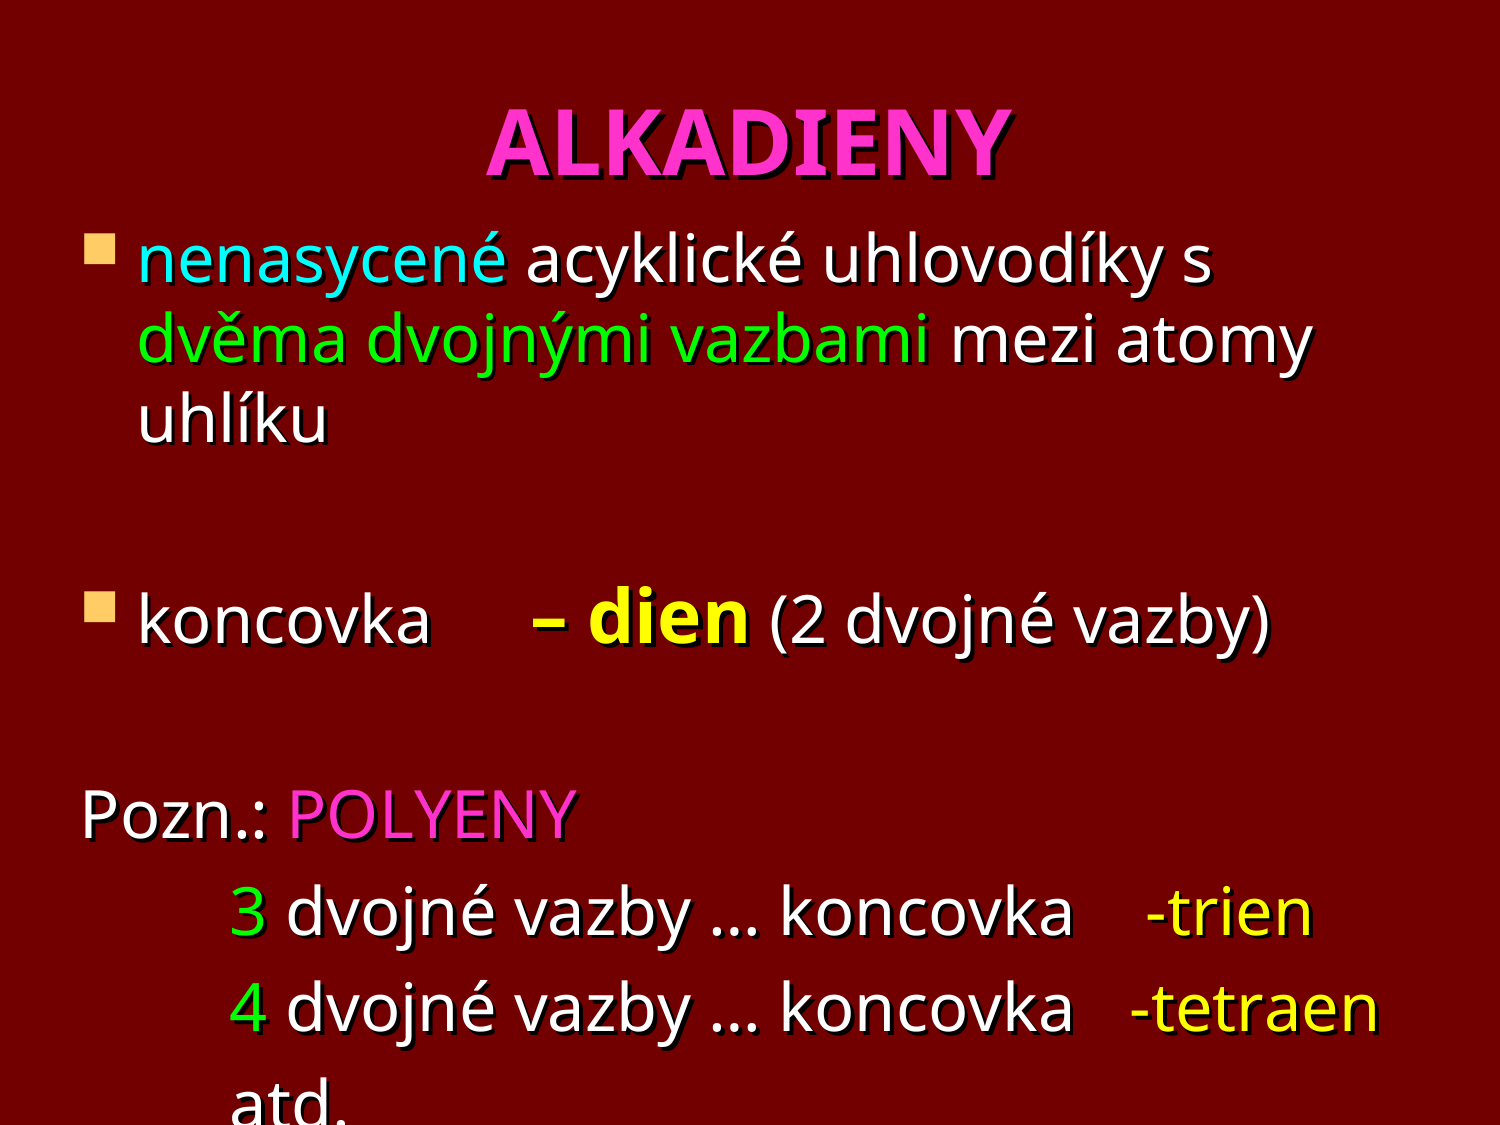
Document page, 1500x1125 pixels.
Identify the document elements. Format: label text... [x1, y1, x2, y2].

title ALKADIENY [75, 45, 1426, 233]
list nenasycené acyklické uhlovodíky s dvěma dvojnými vazbami mezi atomy uhlíku koncovka – dien (2 dvojné vazby) Pozn.: POLYENY 3 dvojné vazby … koncovka -trien 4 dvojné vazby … koncovka -tetraen atd. [64, 208, 1415, 1095]
